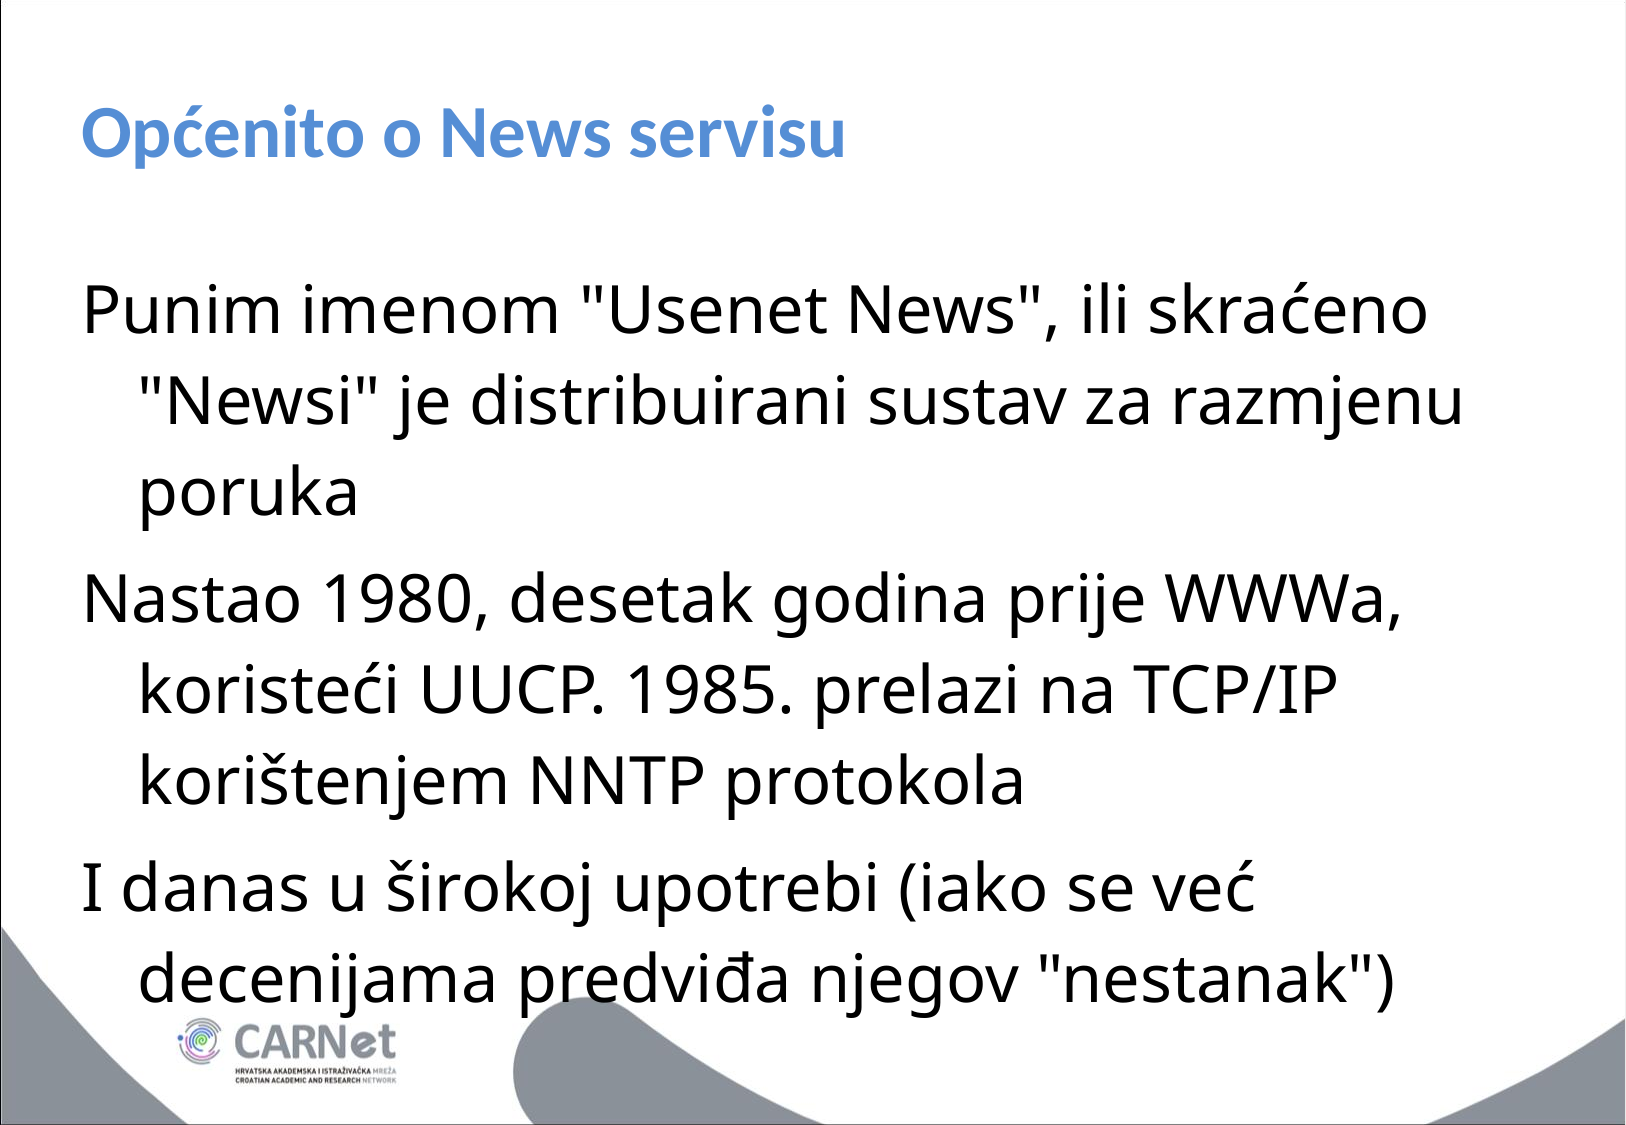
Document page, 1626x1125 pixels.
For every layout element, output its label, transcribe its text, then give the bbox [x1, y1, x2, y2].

picture [0, 0, 1626, 1125]
title Općenito o News servisu [81, 44, 1544, 233]
list Punim imenom "Usenet News", ili skraćeno "Newsi" je distribuirani sustav za razmjenu poruka Nastao 1980, desetak godina prije WWWa, koristeći UUCP. 1985. prelazi na TCP/IP korištenjem NNTP protokola I danas u širokoj upotrebi (iako se već decenijama predviđa njegov "nestanak") [81, 262, 1544, 972]
